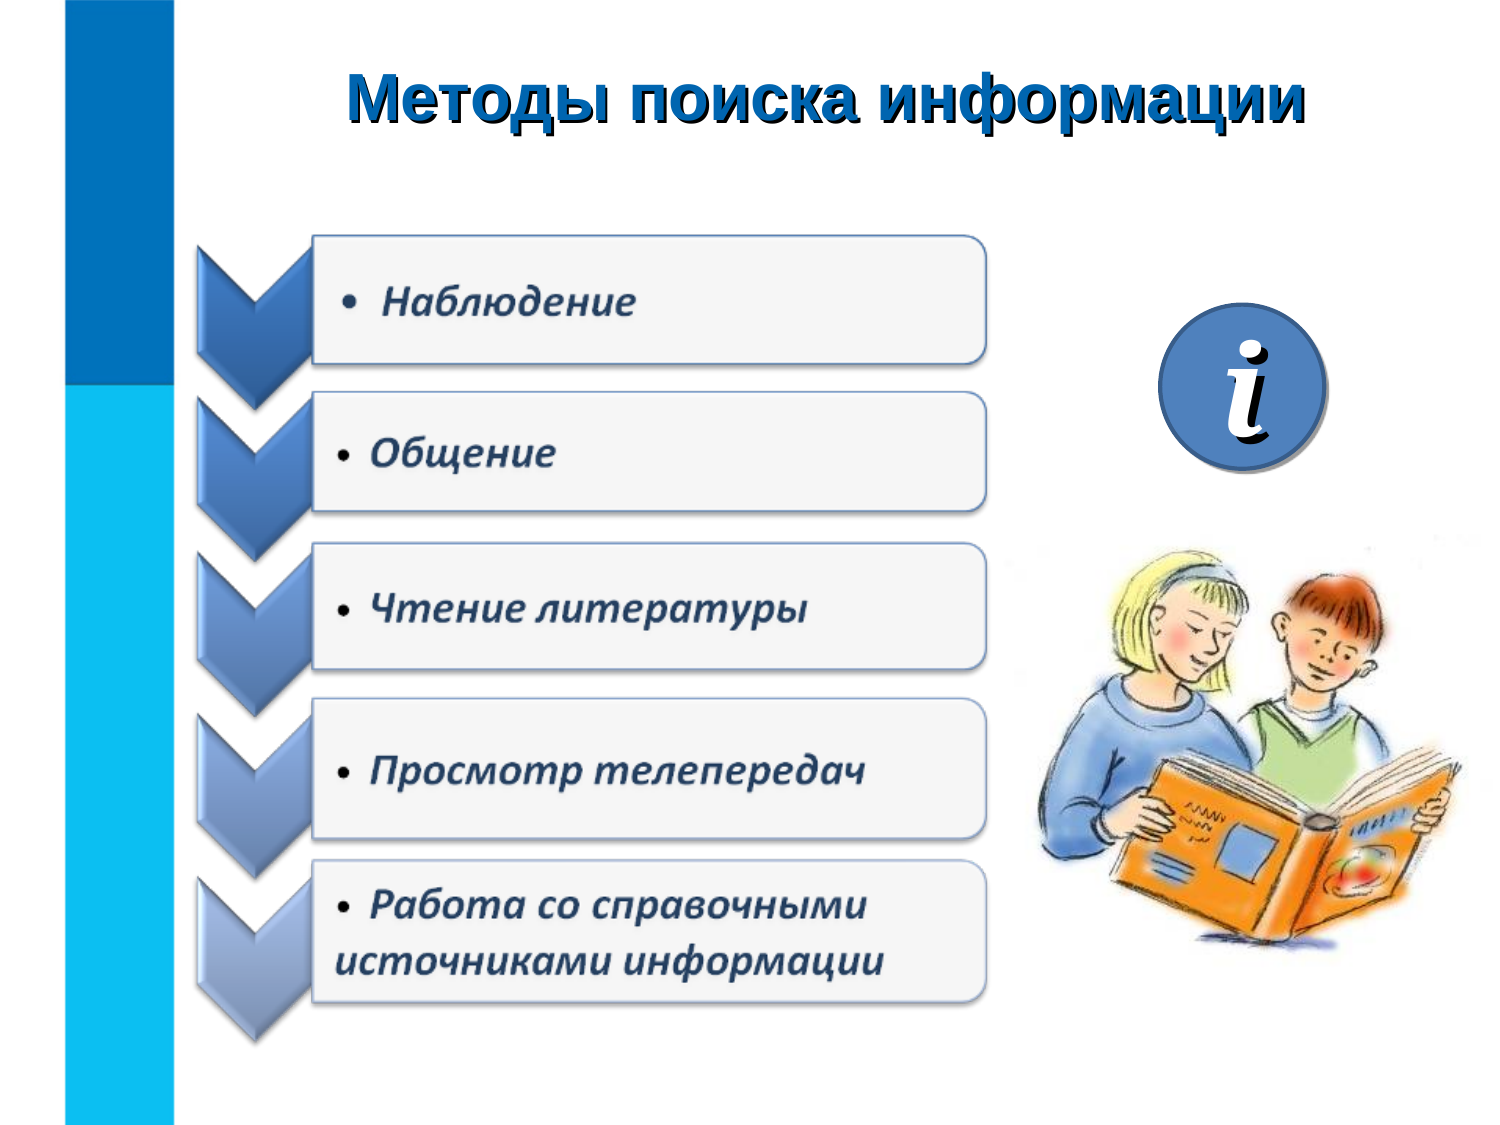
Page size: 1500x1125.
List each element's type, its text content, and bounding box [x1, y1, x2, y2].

text_box i [1160, 304, 1325, 469]
picture [0, 0, 1500, 1125]
text_box Методы поиска информации [152, 0, 1500, 188]
